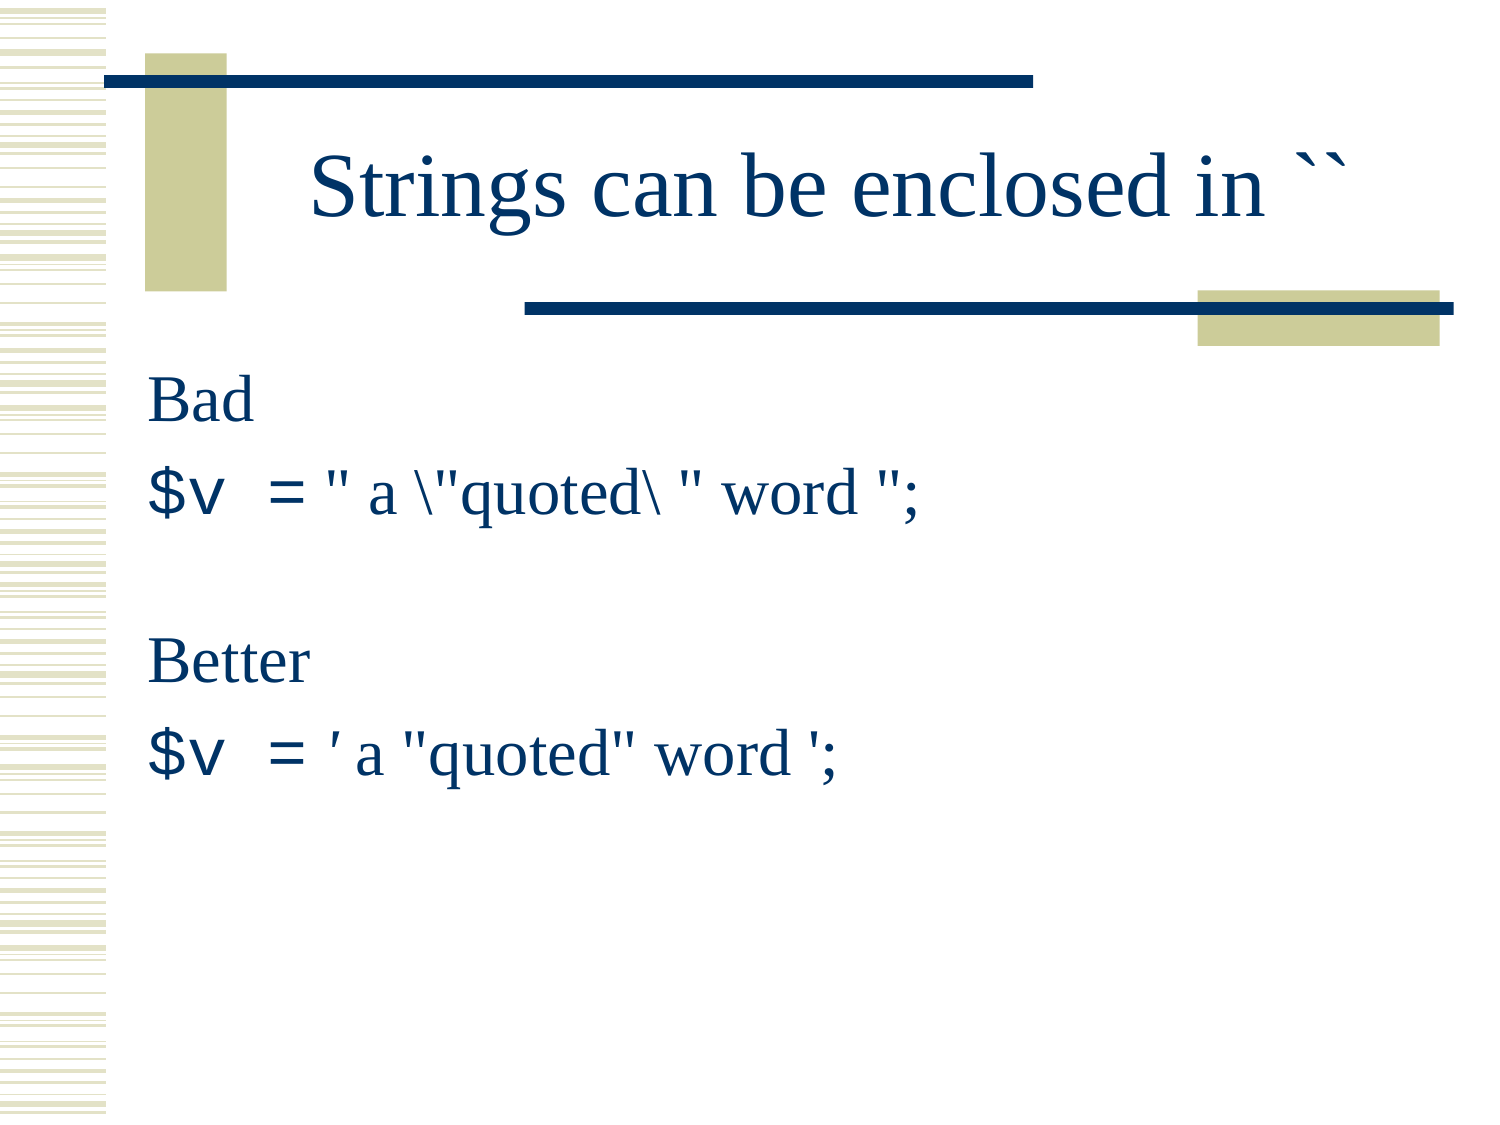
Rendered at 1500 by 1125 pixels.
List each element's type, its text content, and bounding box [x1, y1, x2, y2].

list Bad $v = " a \"quoted\ " word "; Better $v = ' a "quoted" word '; [132, 363, 1439, 1000]
title Strings can be enclosed in `` [225, 99, 1436, 288]
